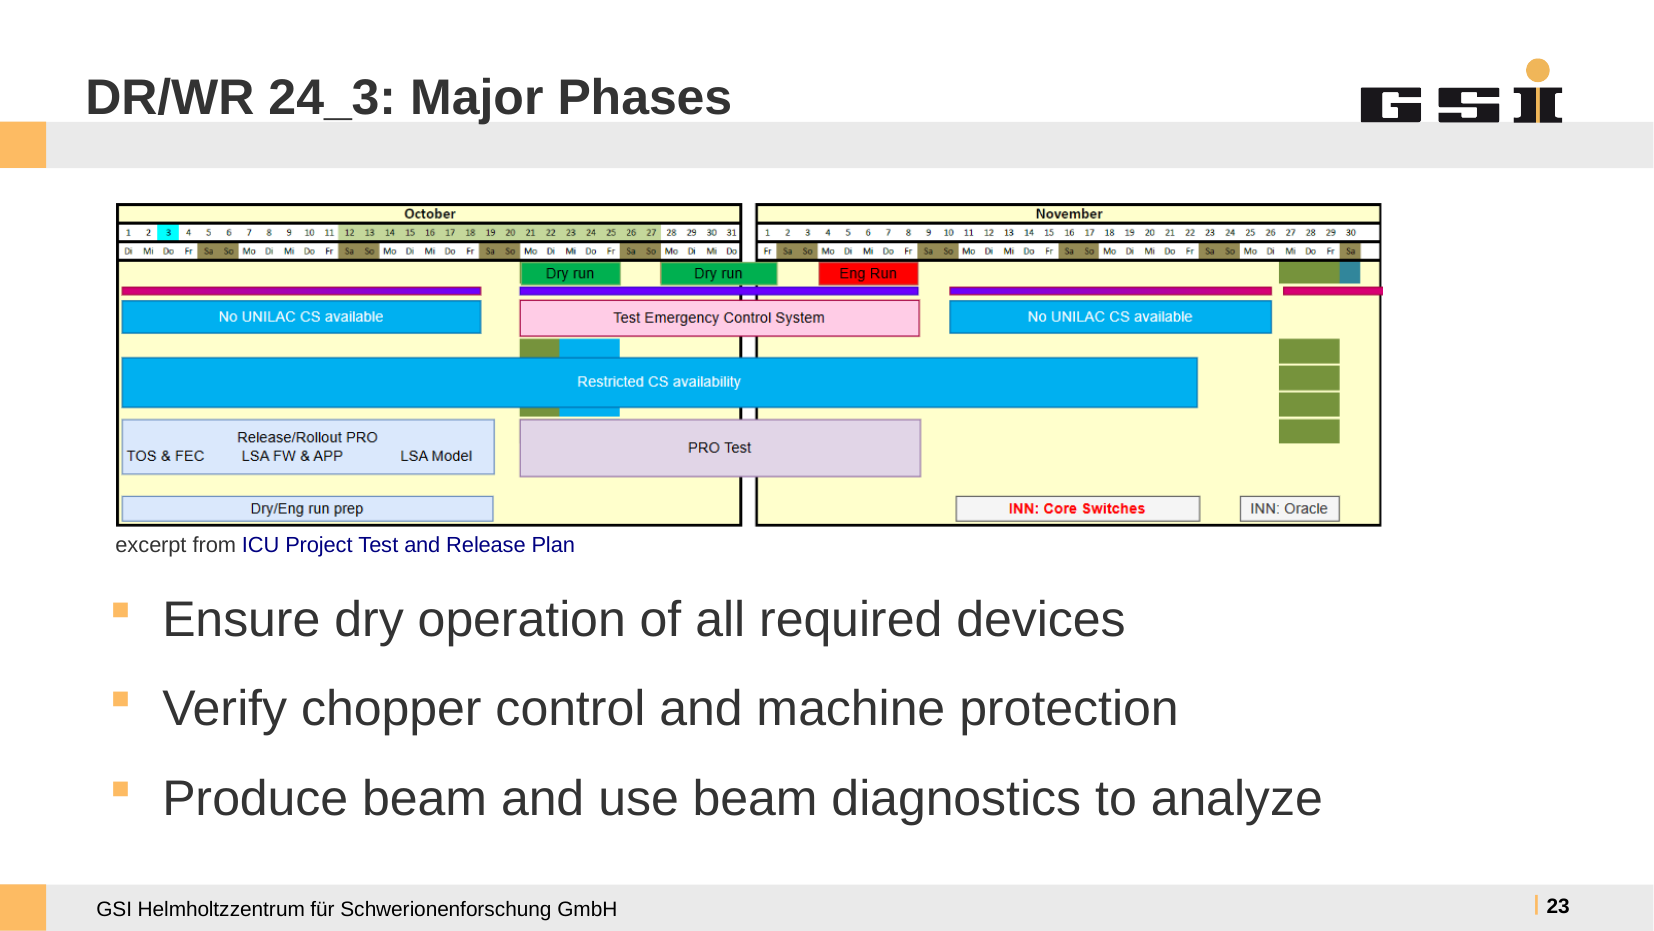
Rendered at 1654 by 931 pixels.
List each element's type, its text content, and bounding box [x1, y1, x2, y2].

list excerpt from ICU Project Test and Release Plan Ensure dry operation of all required devices Verify chopper control and machine protection Produce beam and use beam diagnostics to analyze [76, 196, 1562, 862]
picture [115, 202, 1383, 528]
title DR/WR 24_3: Major Phases [70, 55, 1081, 132]
picture [1359, 56, 1564, 125]
